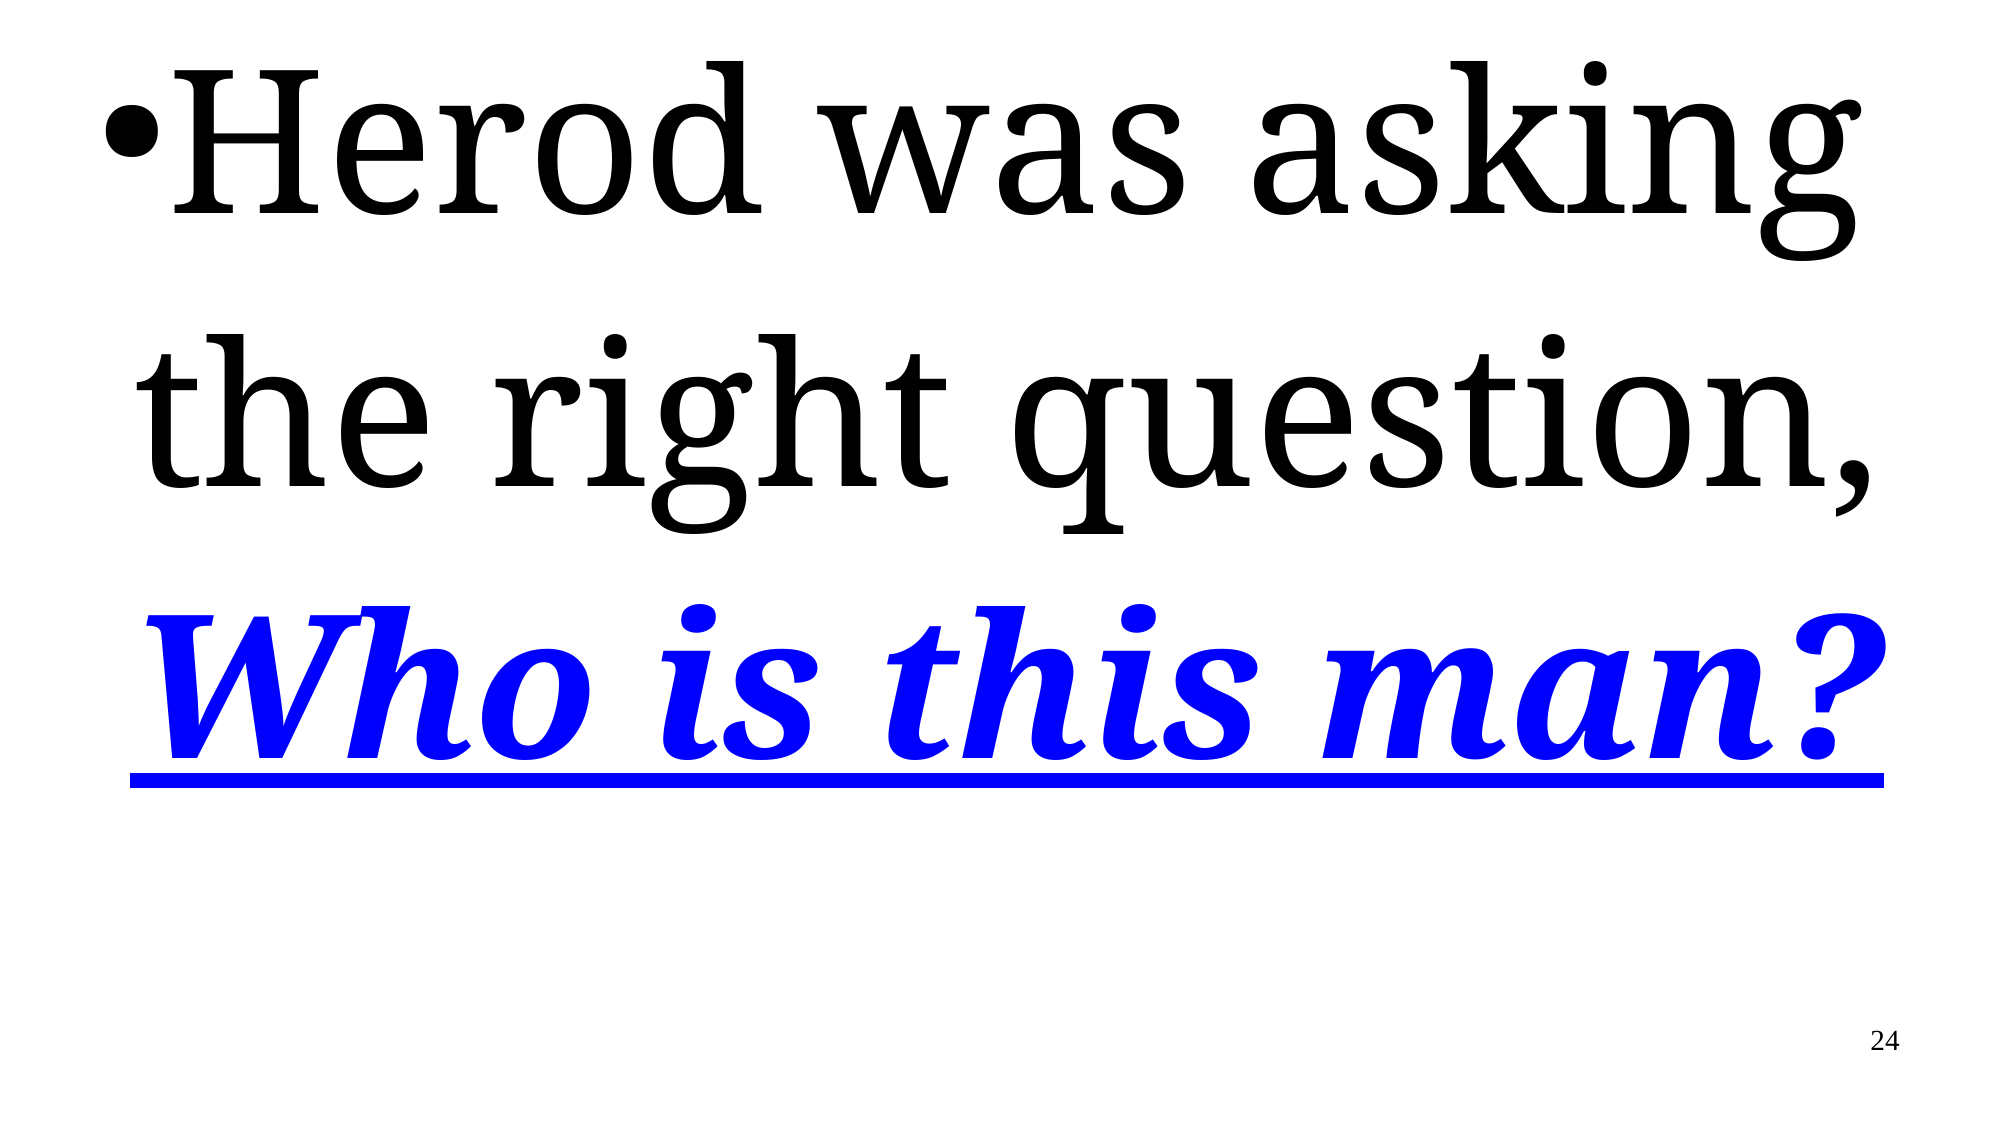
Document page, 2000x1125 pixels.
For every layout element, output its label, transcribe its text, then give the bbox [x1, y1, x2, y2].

list Herod was asking the right question, Who is this man? [0, 0, 1996, 1123]
